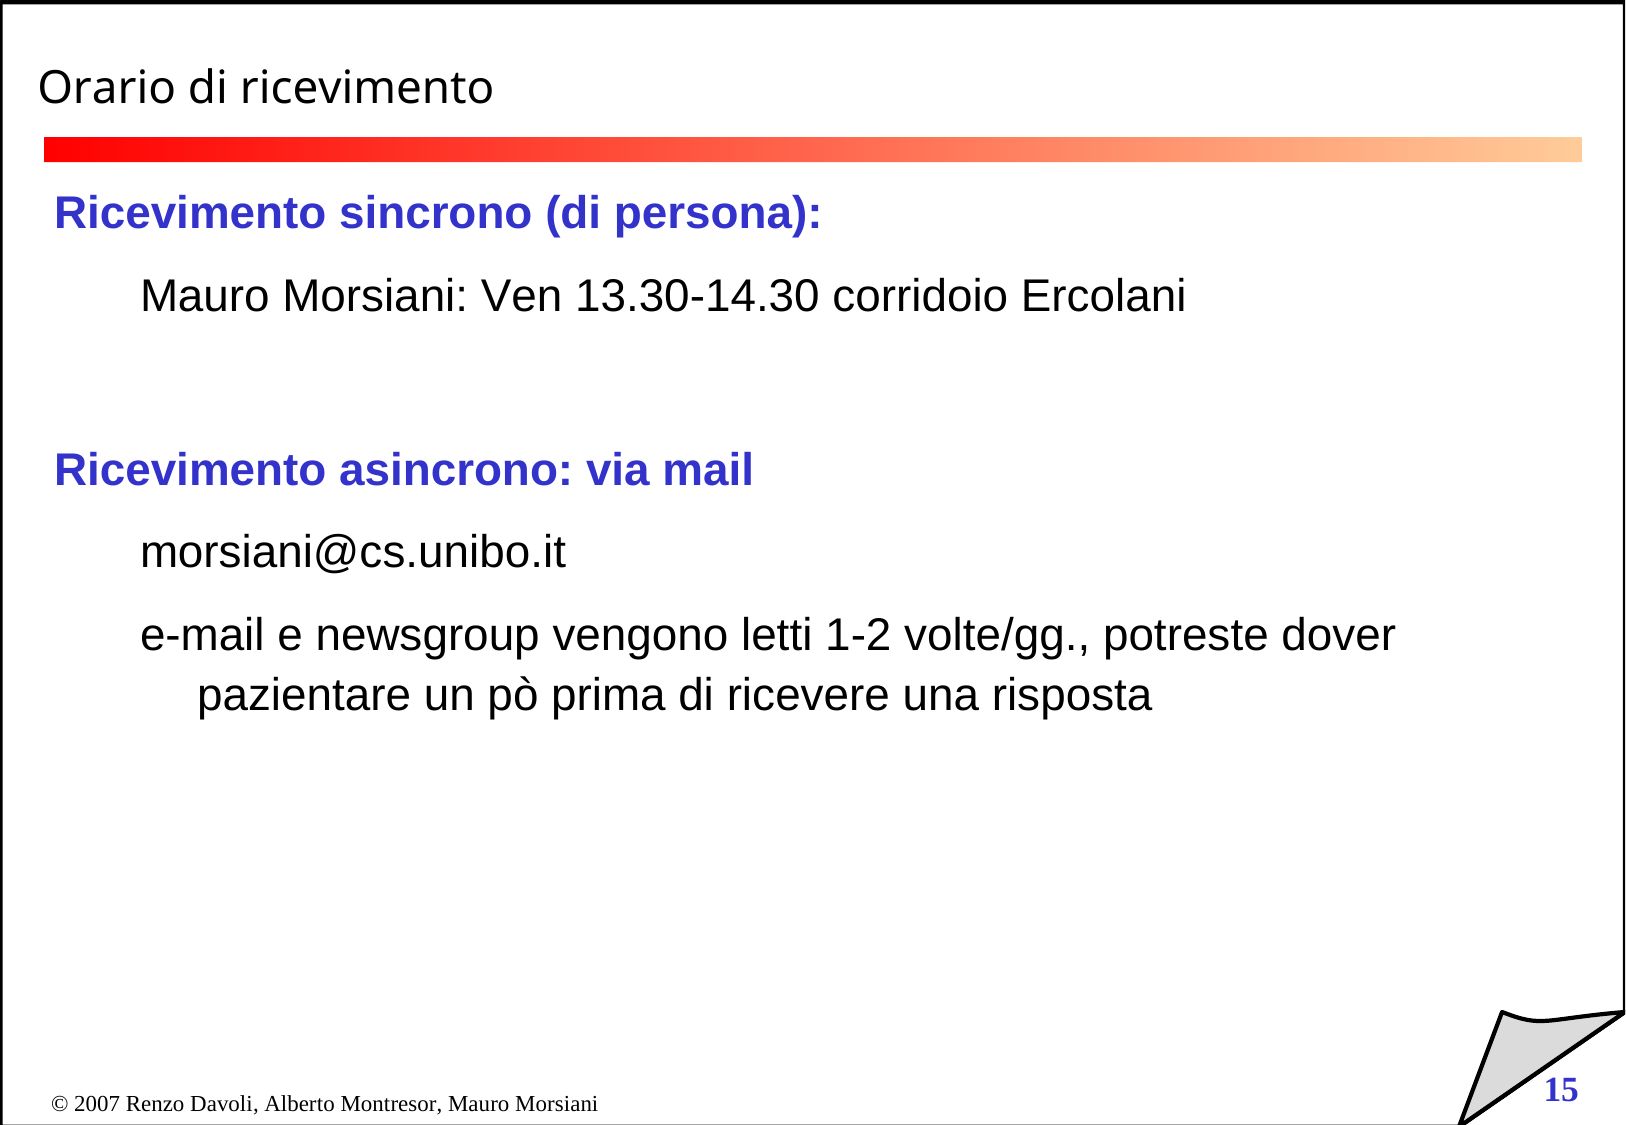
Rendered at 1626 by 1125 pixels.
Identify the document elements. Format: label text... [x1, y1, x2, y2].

title Orario di ricevimento [37, 44, 1588, 131]
list Ricevimento sincrono (di persona): Mauro Morsiani: Ven 13.30-14.30 corridoio Ercolani Ricevimento asincrono: via mail morsiani@cs.unibo.it e-mail e newsgroup vengono letti 1-2 volte/gg., potreste dover pazientare un pò prima di ricevere una risposta [54, 187, 1571, 1125]
